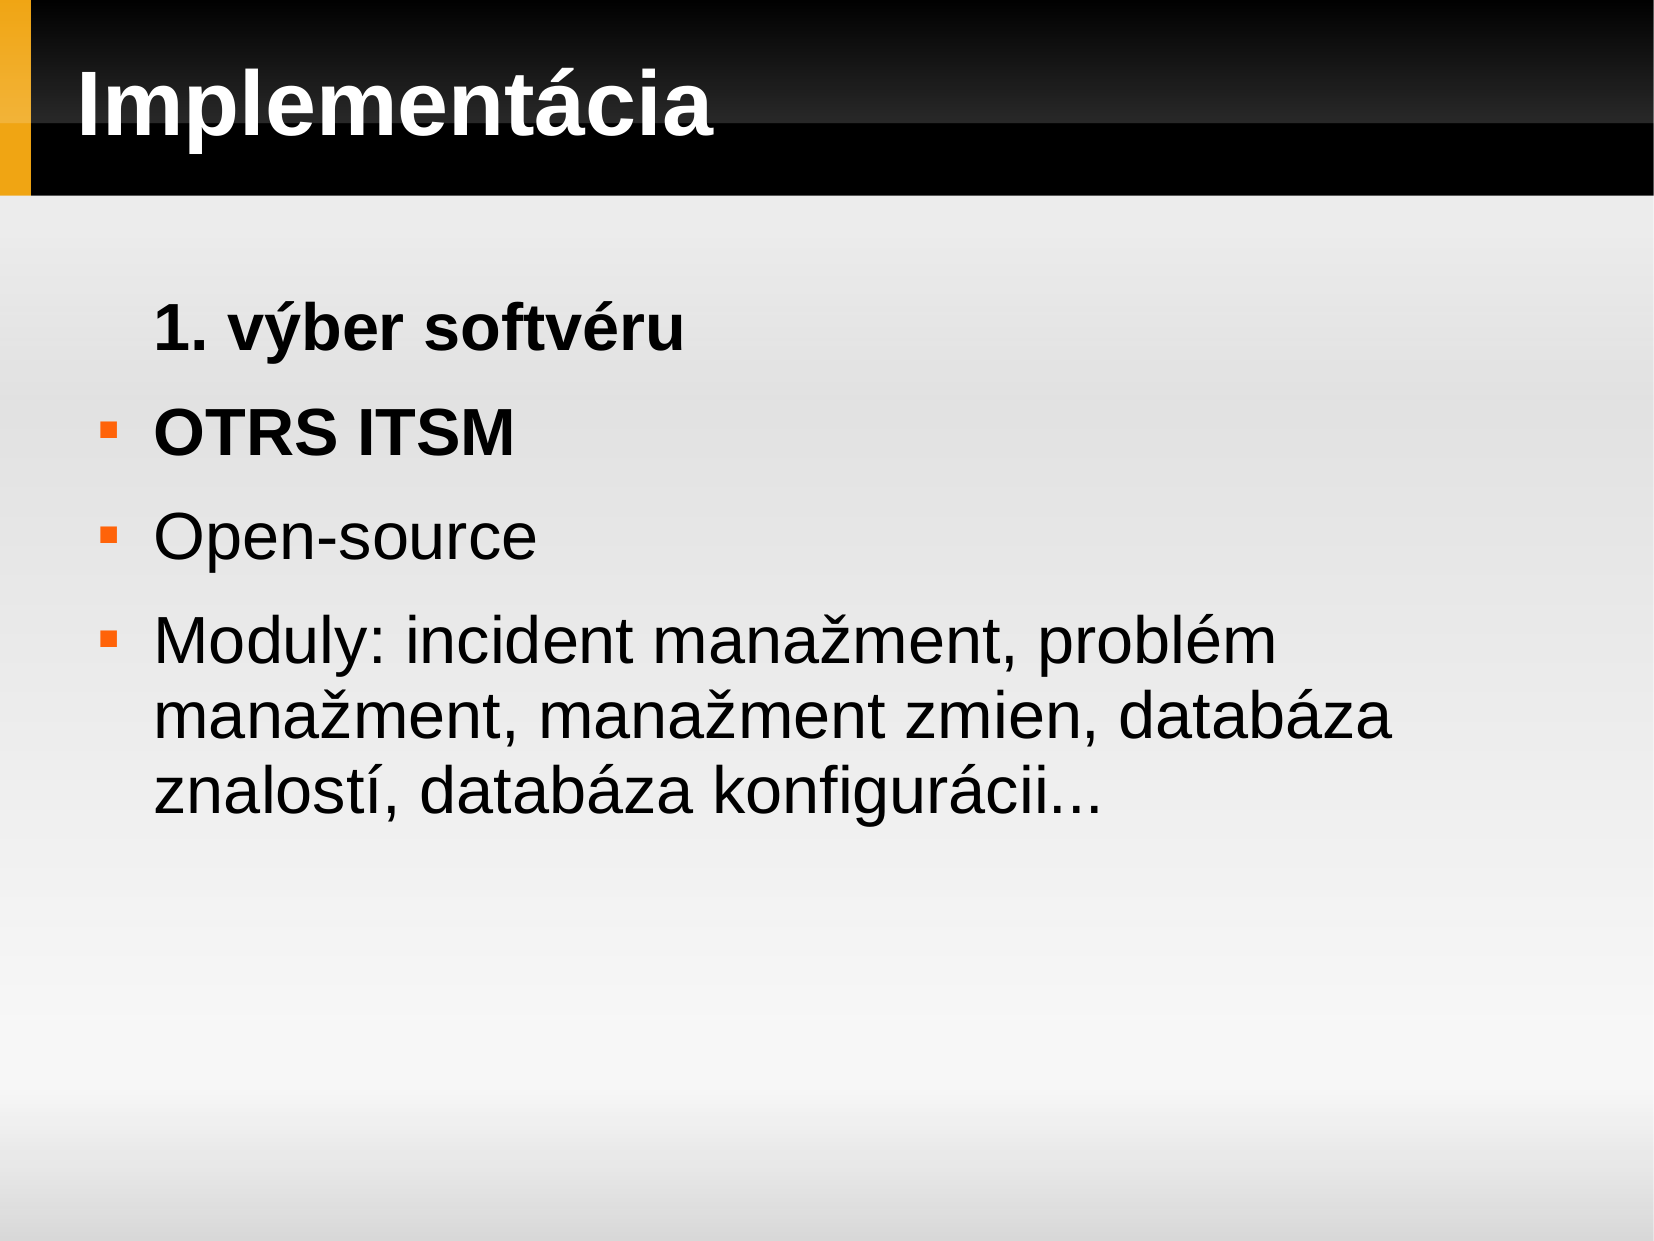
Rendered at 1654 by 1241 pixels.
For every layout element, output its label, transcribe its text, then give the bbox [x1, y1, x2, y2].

title Implementácia [76, 0, 1565, 208]
list 1. výber softvéru OTRS ITSM Open-source Moduly: incident manažment, problém manažment, manažment zmien, databáza znalostí, databáza konfigurácii... [82, 290, 1571, 1109]
picture [0, 0, 1654, 1241]
